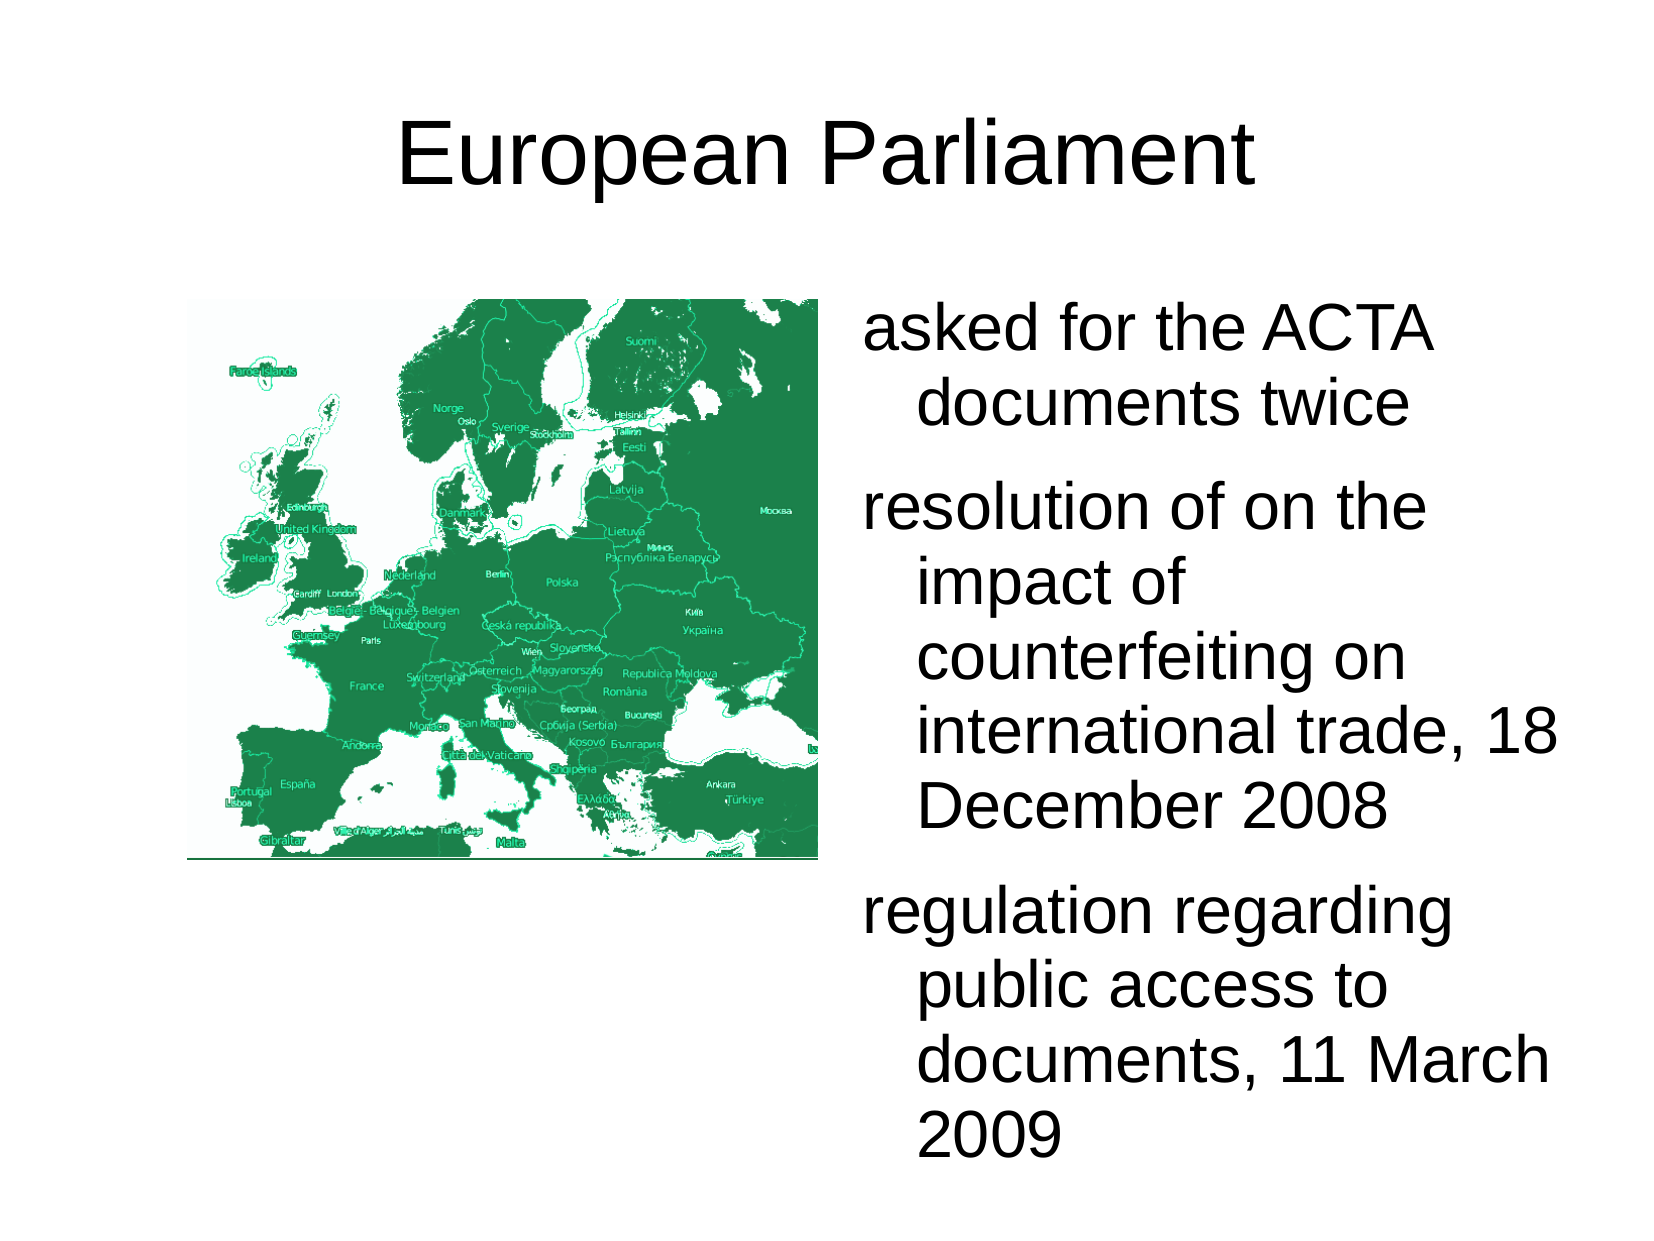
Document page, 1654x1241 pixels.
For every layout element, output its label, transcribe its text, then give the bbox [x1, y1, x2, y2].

picture [187, 299, 818, 860]
title European Parliament [82, 49, 1571, 257]
list asked for the ACTA documents twice resolution of on the impact of counterfeiting on international trade, 18 December 2008 regulation regarding public access to documents, 11 March 2009 [845, 290, 1572, 1172]
